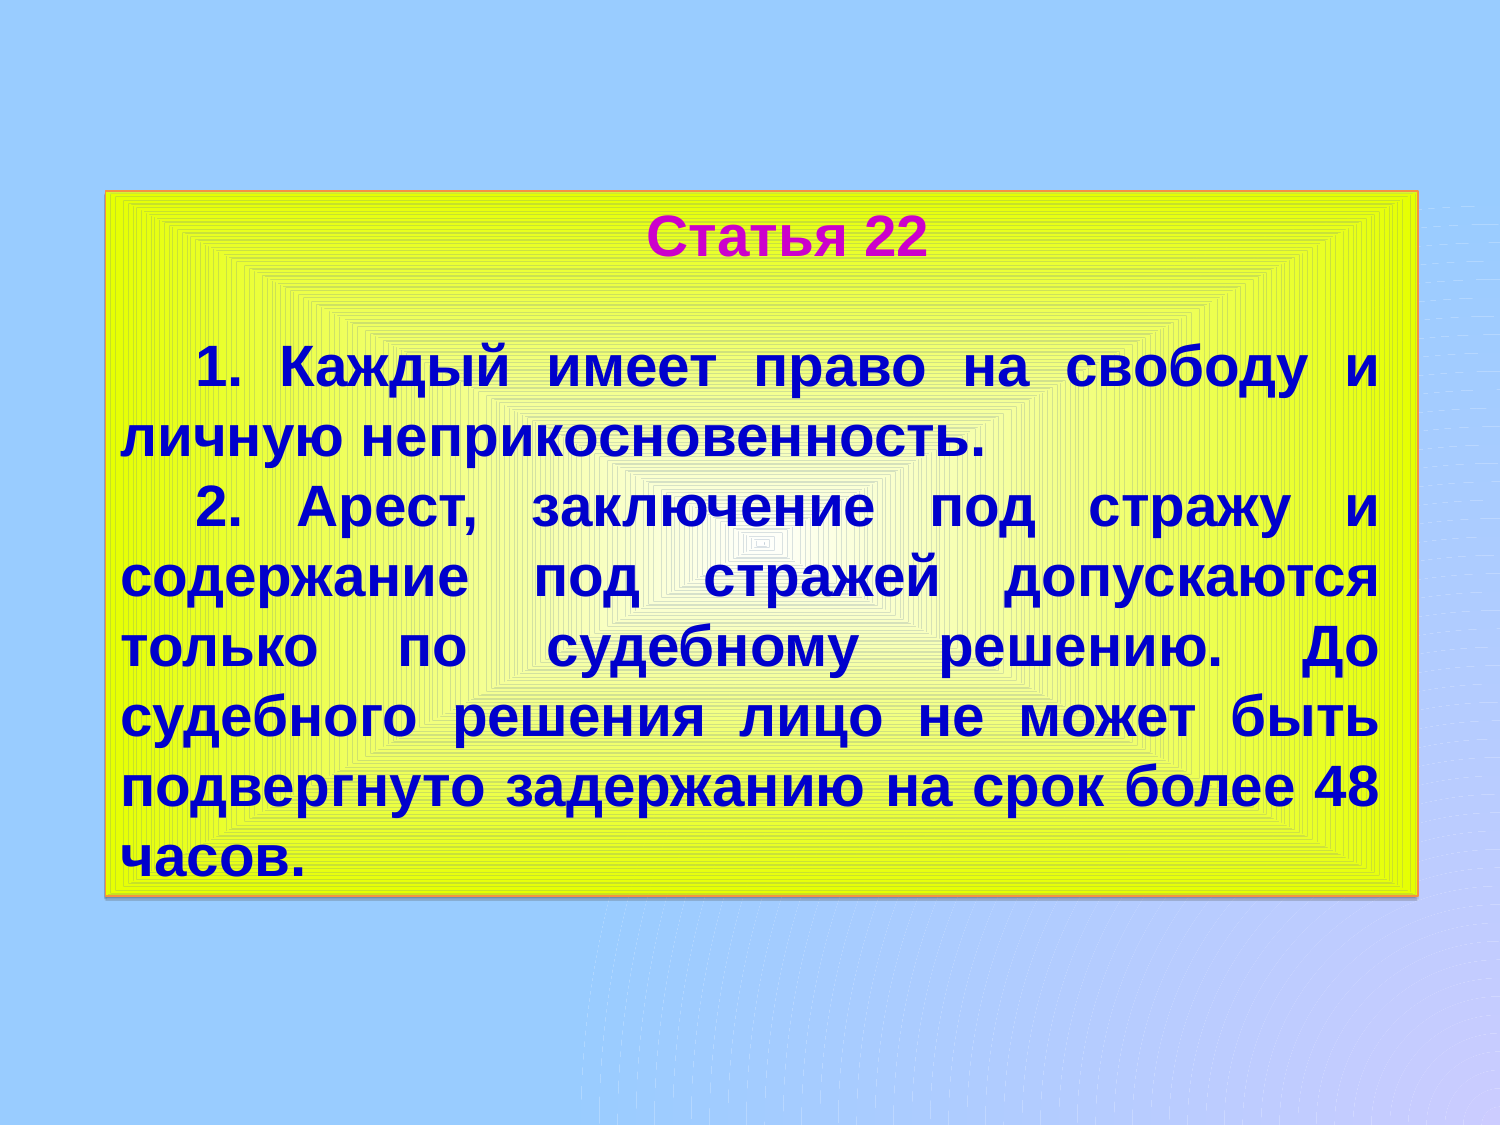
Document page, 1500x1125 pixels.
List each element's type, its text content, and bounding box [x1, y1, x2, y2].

text_box Статья 22 1. Каждый имеет право на свободу и личную неприкосновенность. 2. Арест, заключение под стражу и содержание под стражей допускаются только по судебному решению. До судебного решения лицо не может быть подвергнуто задержанию на срок более 48 часов. [105, 191, 1418, 896]
